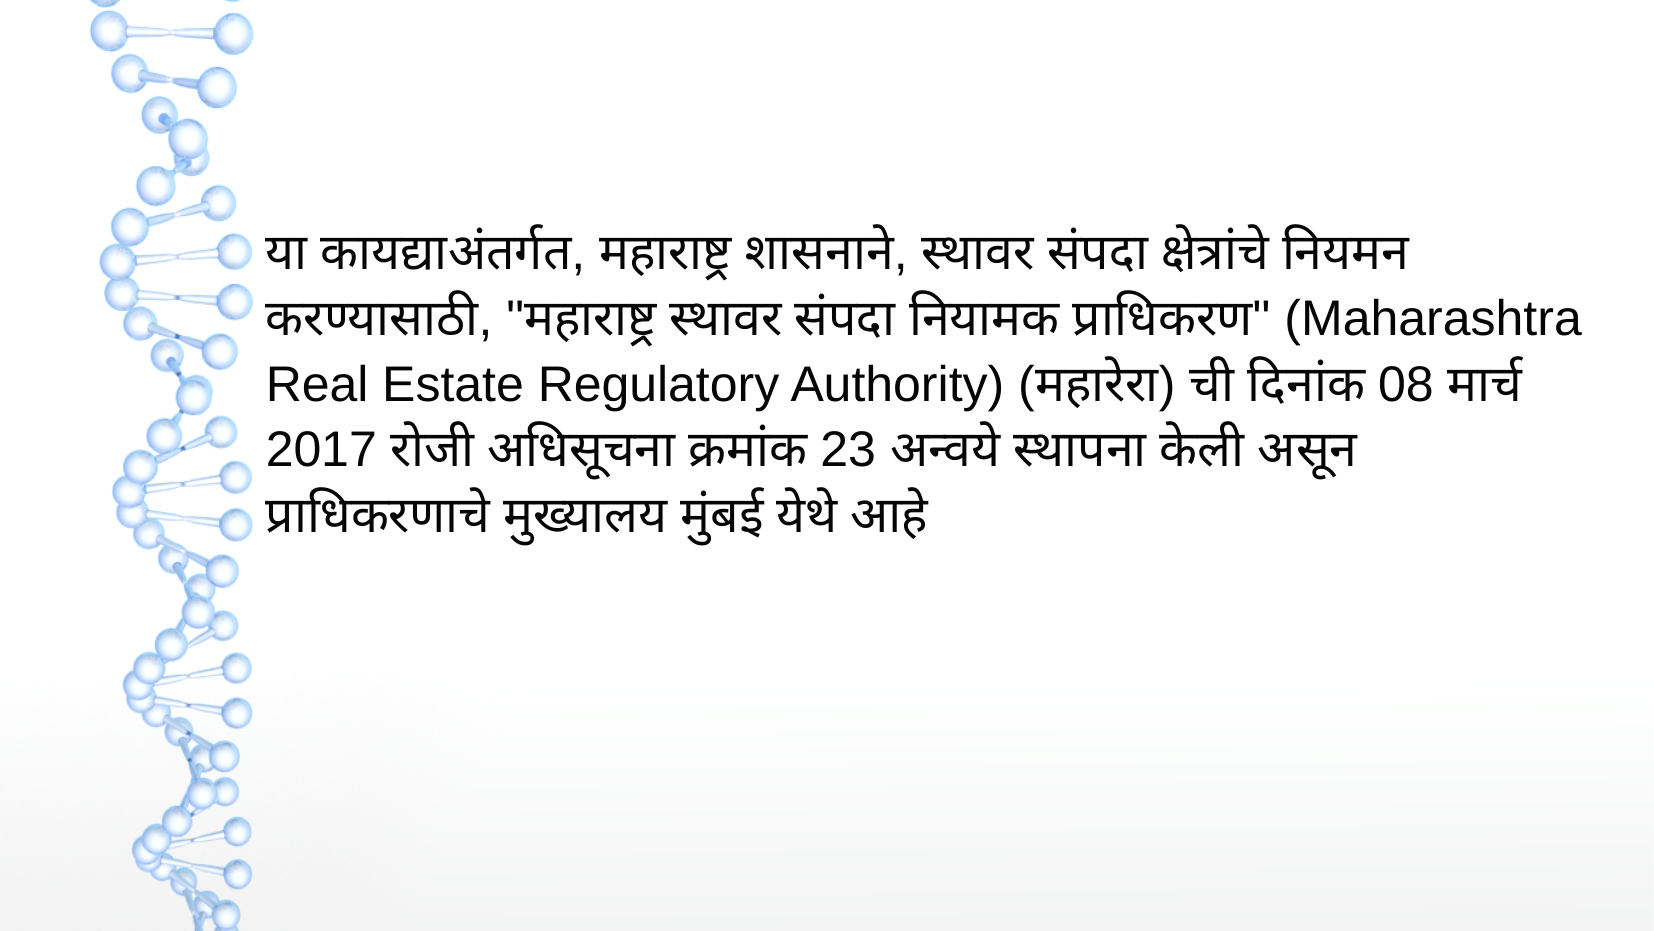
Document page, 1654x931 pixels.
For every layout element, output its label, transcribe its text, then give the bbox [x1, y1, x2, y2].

picture [0, 0, 1654, 931]
list या कायद्याअंतर्गत, महाराष्ट्र शासनाने, स्थावर संपदा क्षेत्रांचे नियमन करण्यासाठी, "महाराष्ट्र स्थावर संपदा नियामक प्राधिकरण" (Maharashtra Real Estate Regulatory Authority) (महारेरा) ची दिनांक 08 मार्च 2017 रोजी अधिसूचना क्रमांक 23 अन्वये स्थापना केली असून प्राधिकरणाचे मुख्यालय मुंबई येथे आहे [265, 224, 1595, 764]
